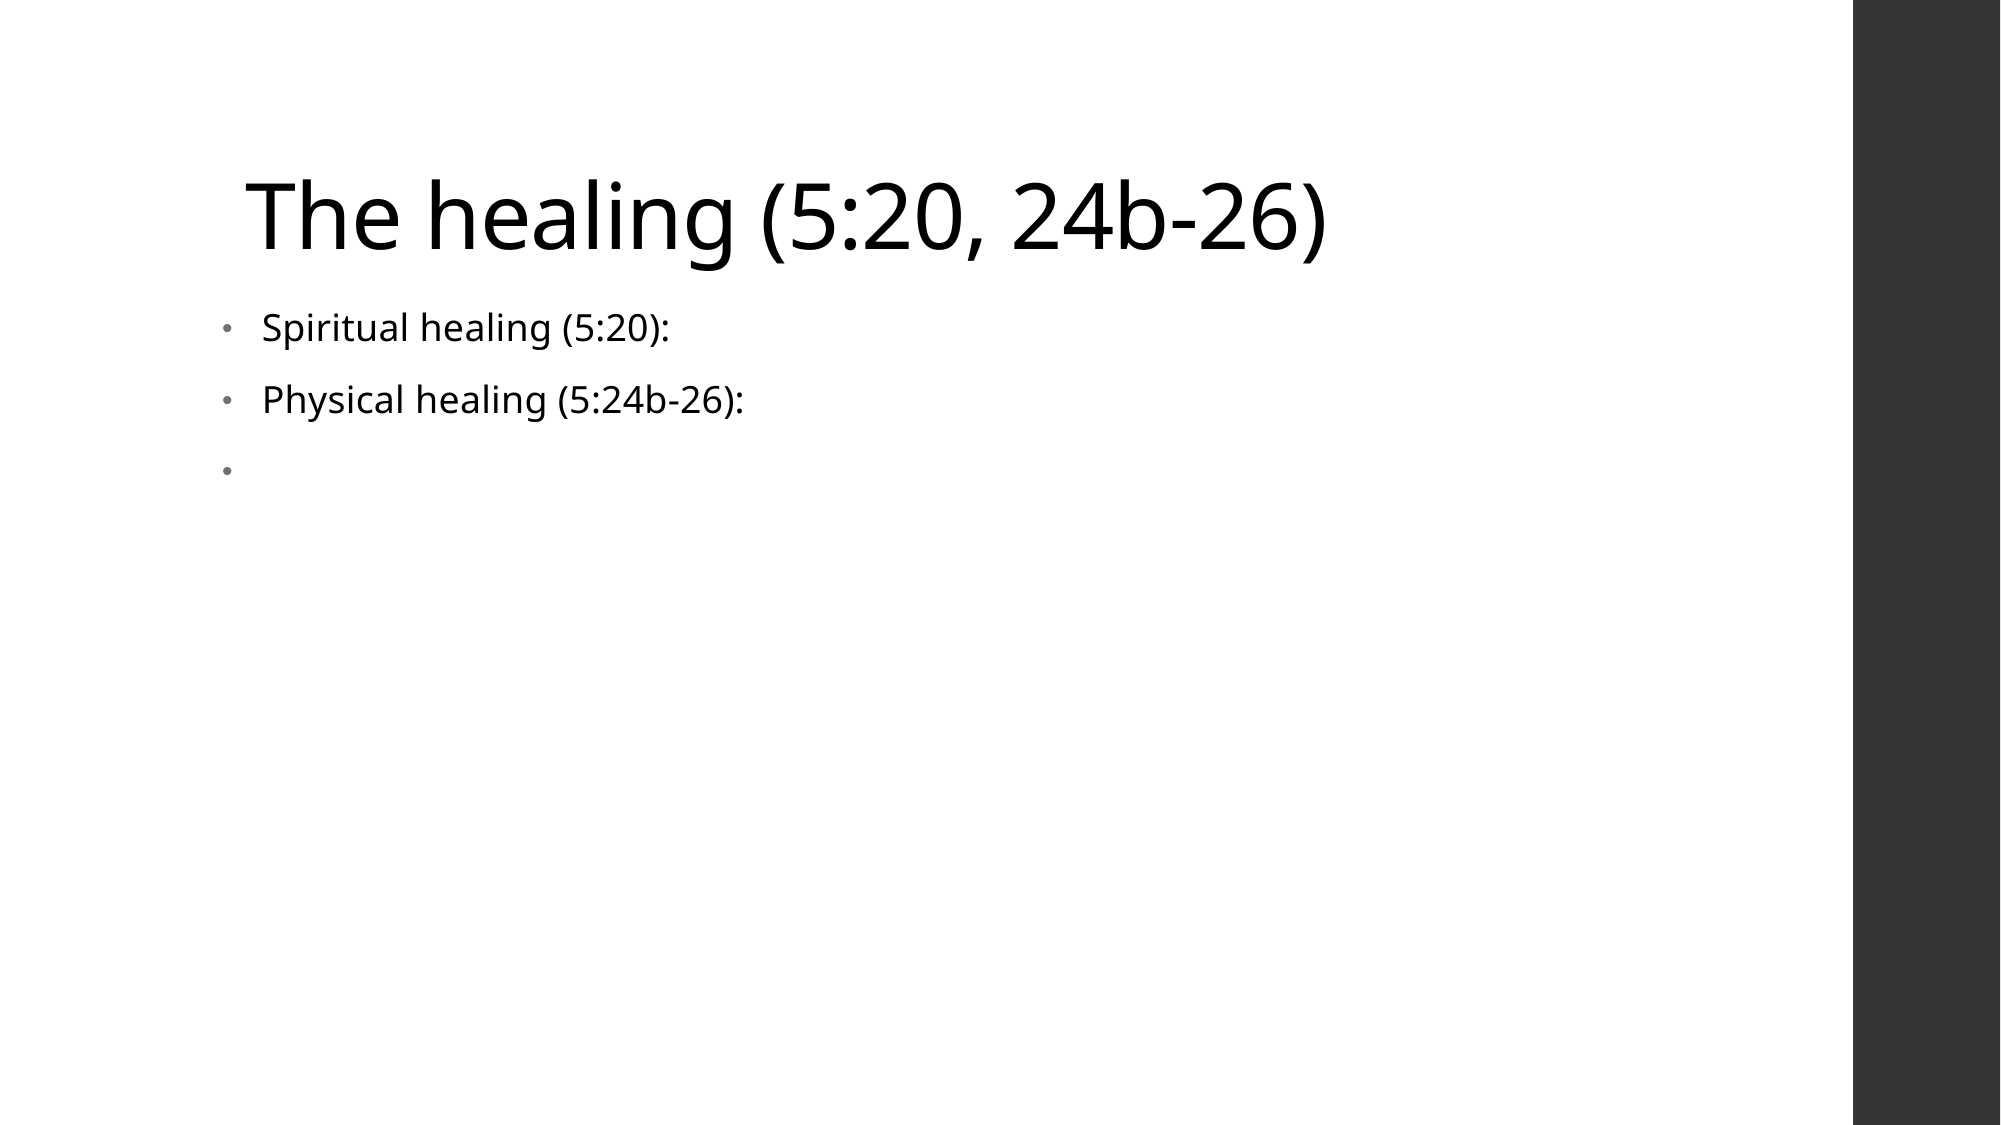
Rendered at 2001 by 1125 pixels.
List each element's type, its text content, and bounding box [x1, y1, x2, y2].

title The healing (5:20, 24b-26) [206, 60, 1797, 278]
list Spiritual healing (5:20): Physical healing (5:24b-26): [206, 299, 1617, 1014]
